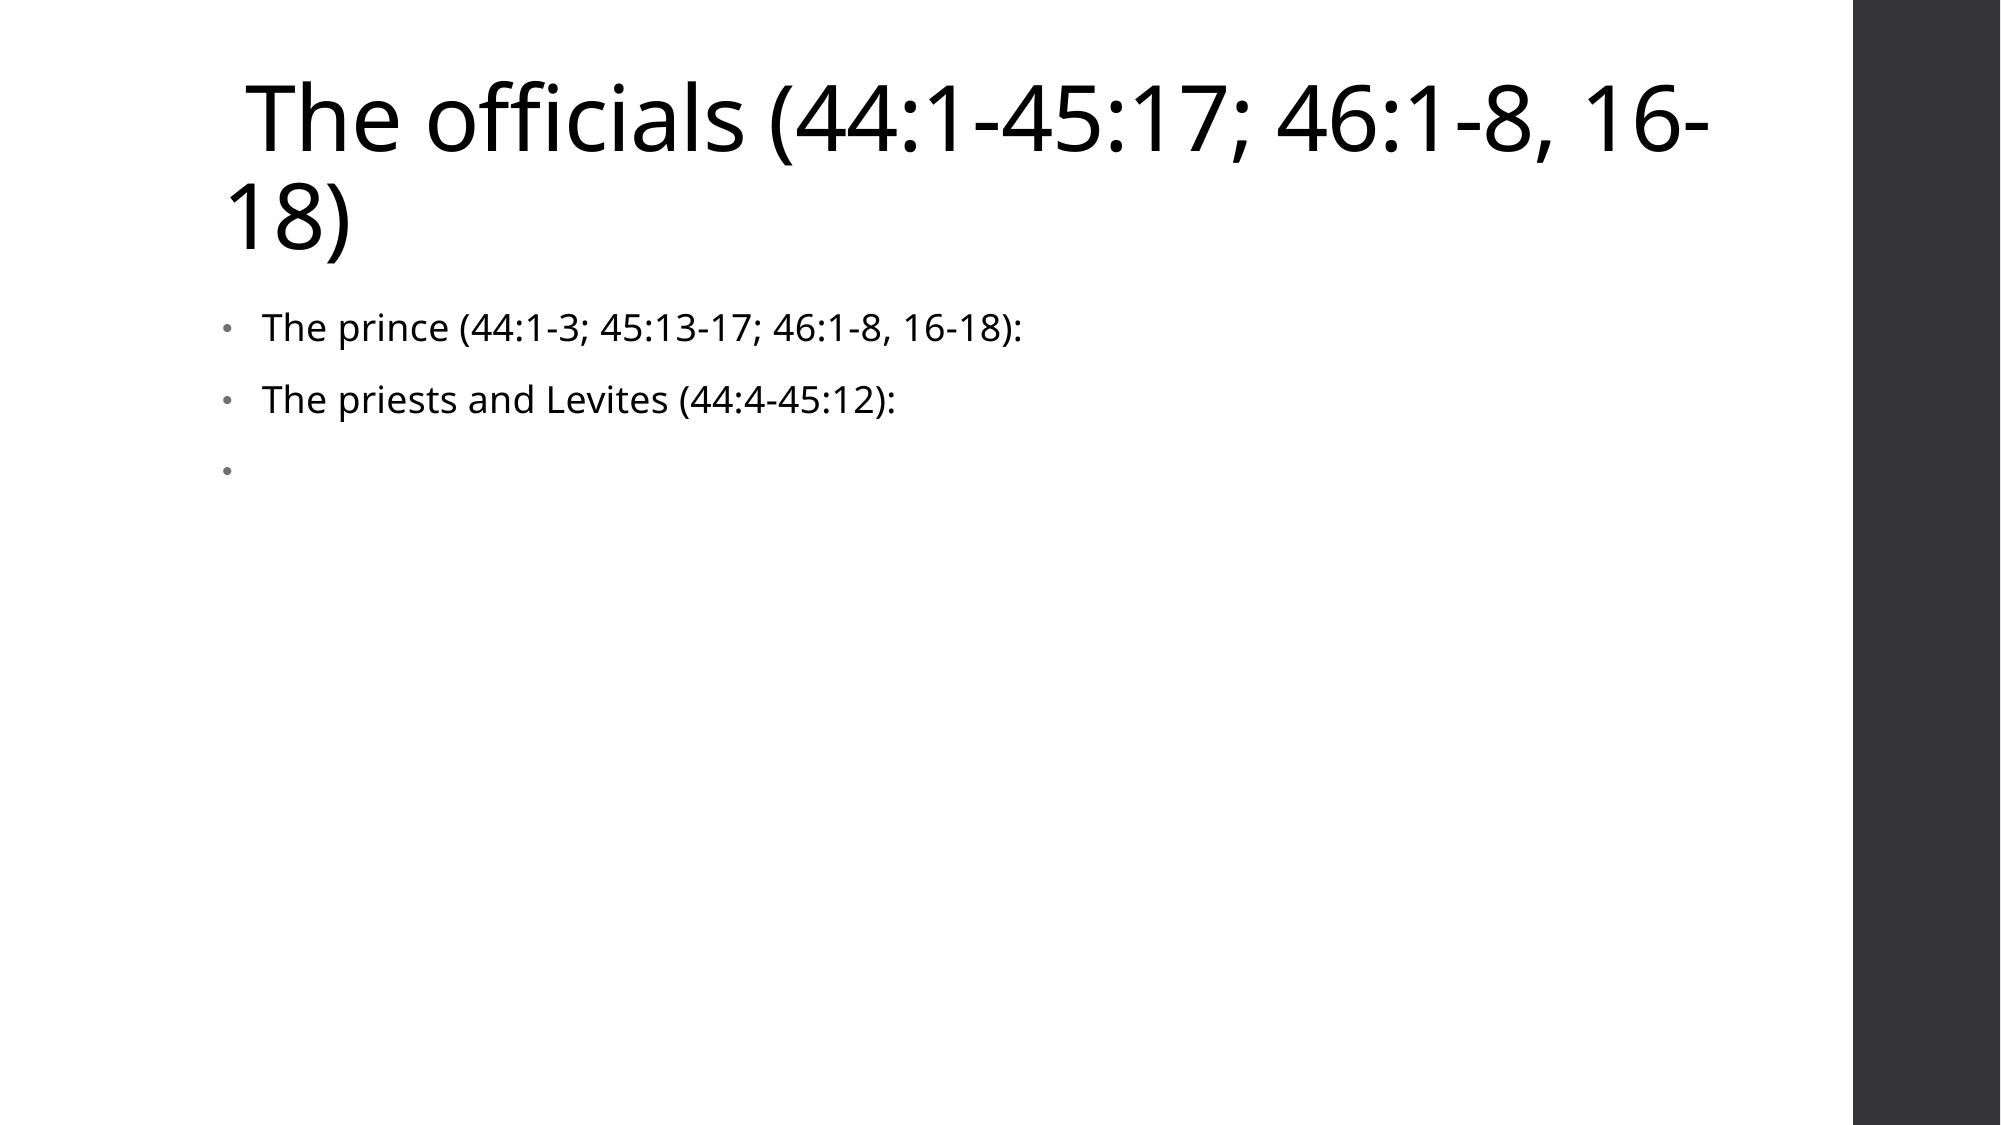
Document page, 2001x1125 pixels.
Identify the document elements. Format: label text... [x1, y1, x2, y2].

list The prince (44:1-3; 45:13-17; 46:1-8, 16-18): The priests and Levites (44:4-45:12): [206, 299, 1617, 1014]
title The officials (44:1-45:17; 46:1-8, 16-18) [206, 60, 1797, 278]
